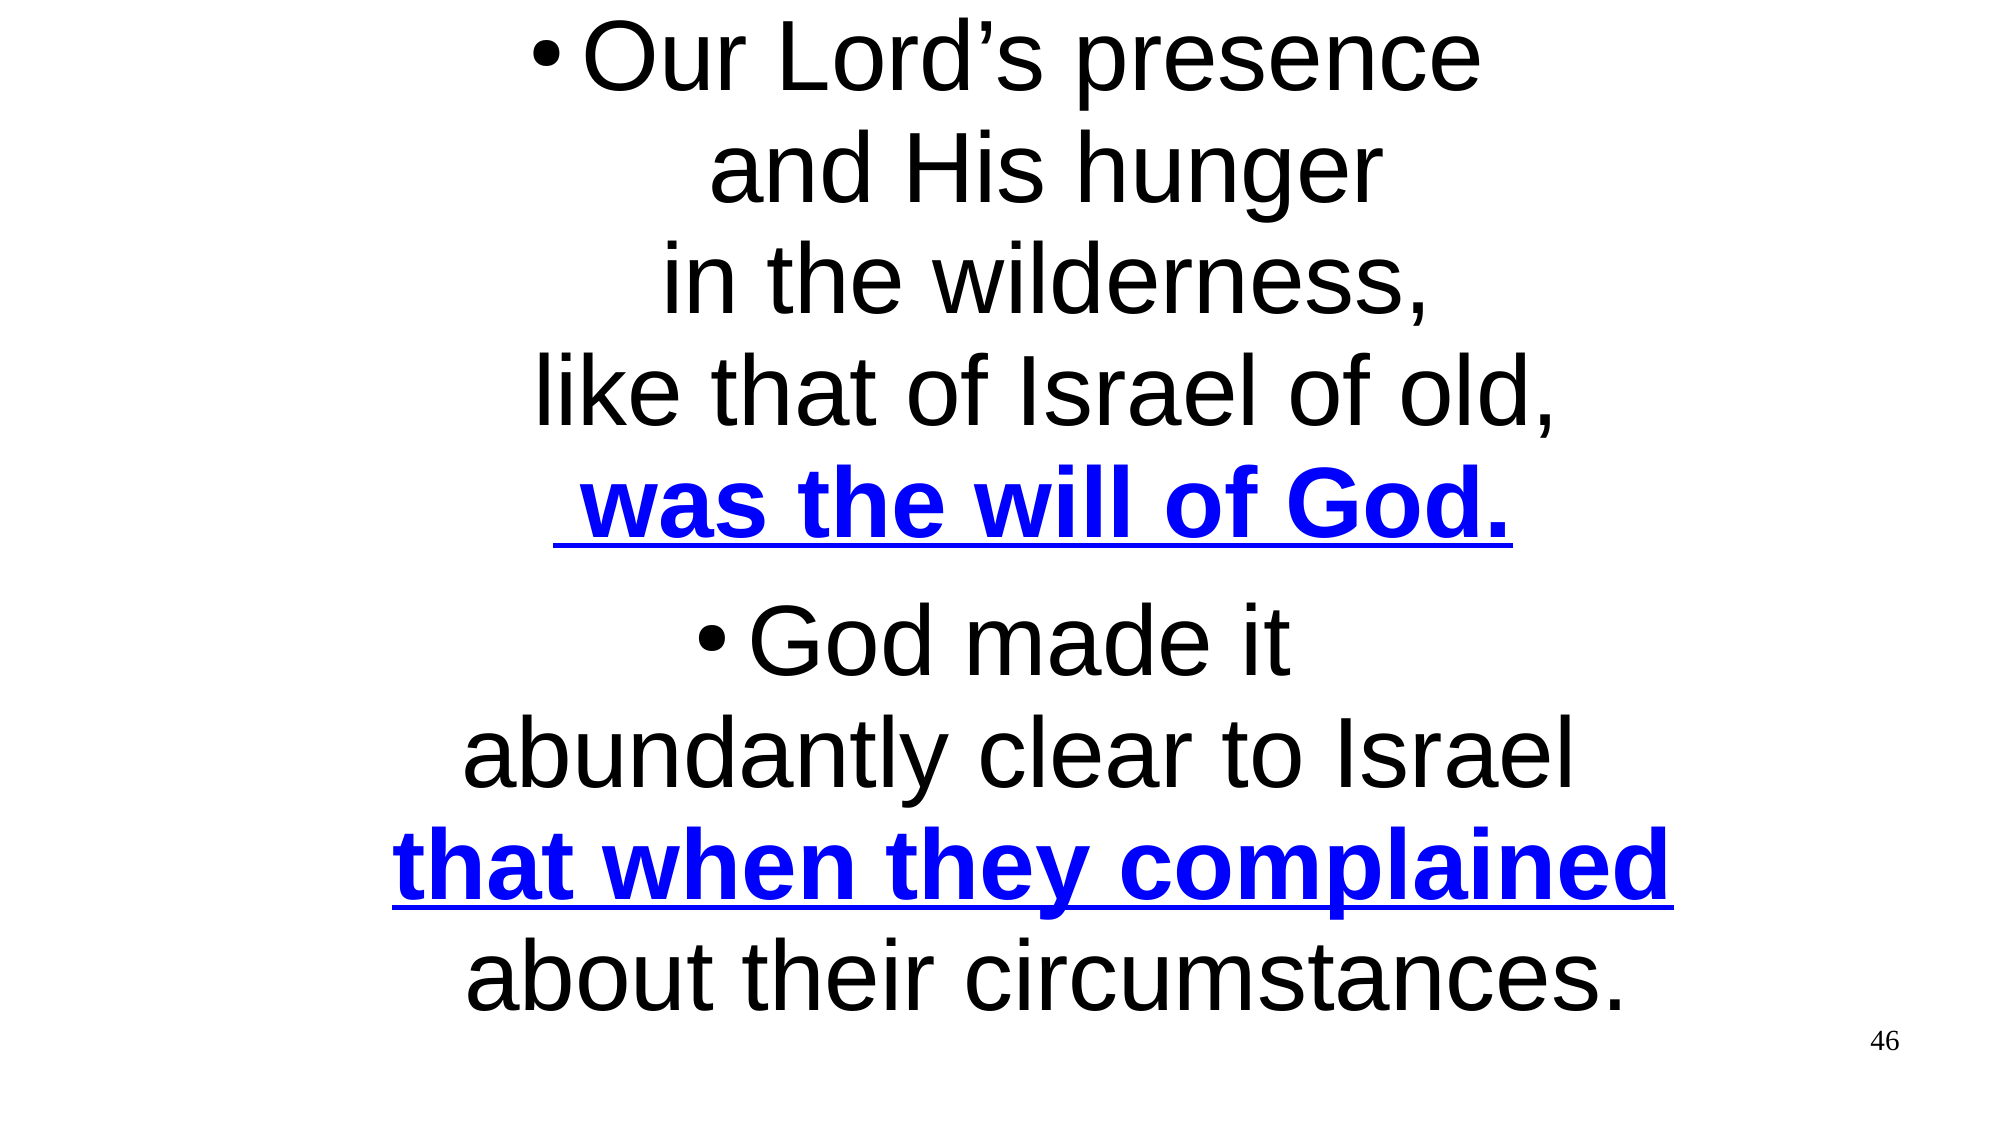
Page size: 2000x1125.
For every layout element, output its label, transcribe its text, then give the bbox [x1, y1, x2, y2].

list Our Lord’s presence and His hunger in the wilderness, like that of Israel of old, was the will of God. God made it abundantly clear to Israel that when they complained about their circumstances. [0, 0, 1996, 1123]
